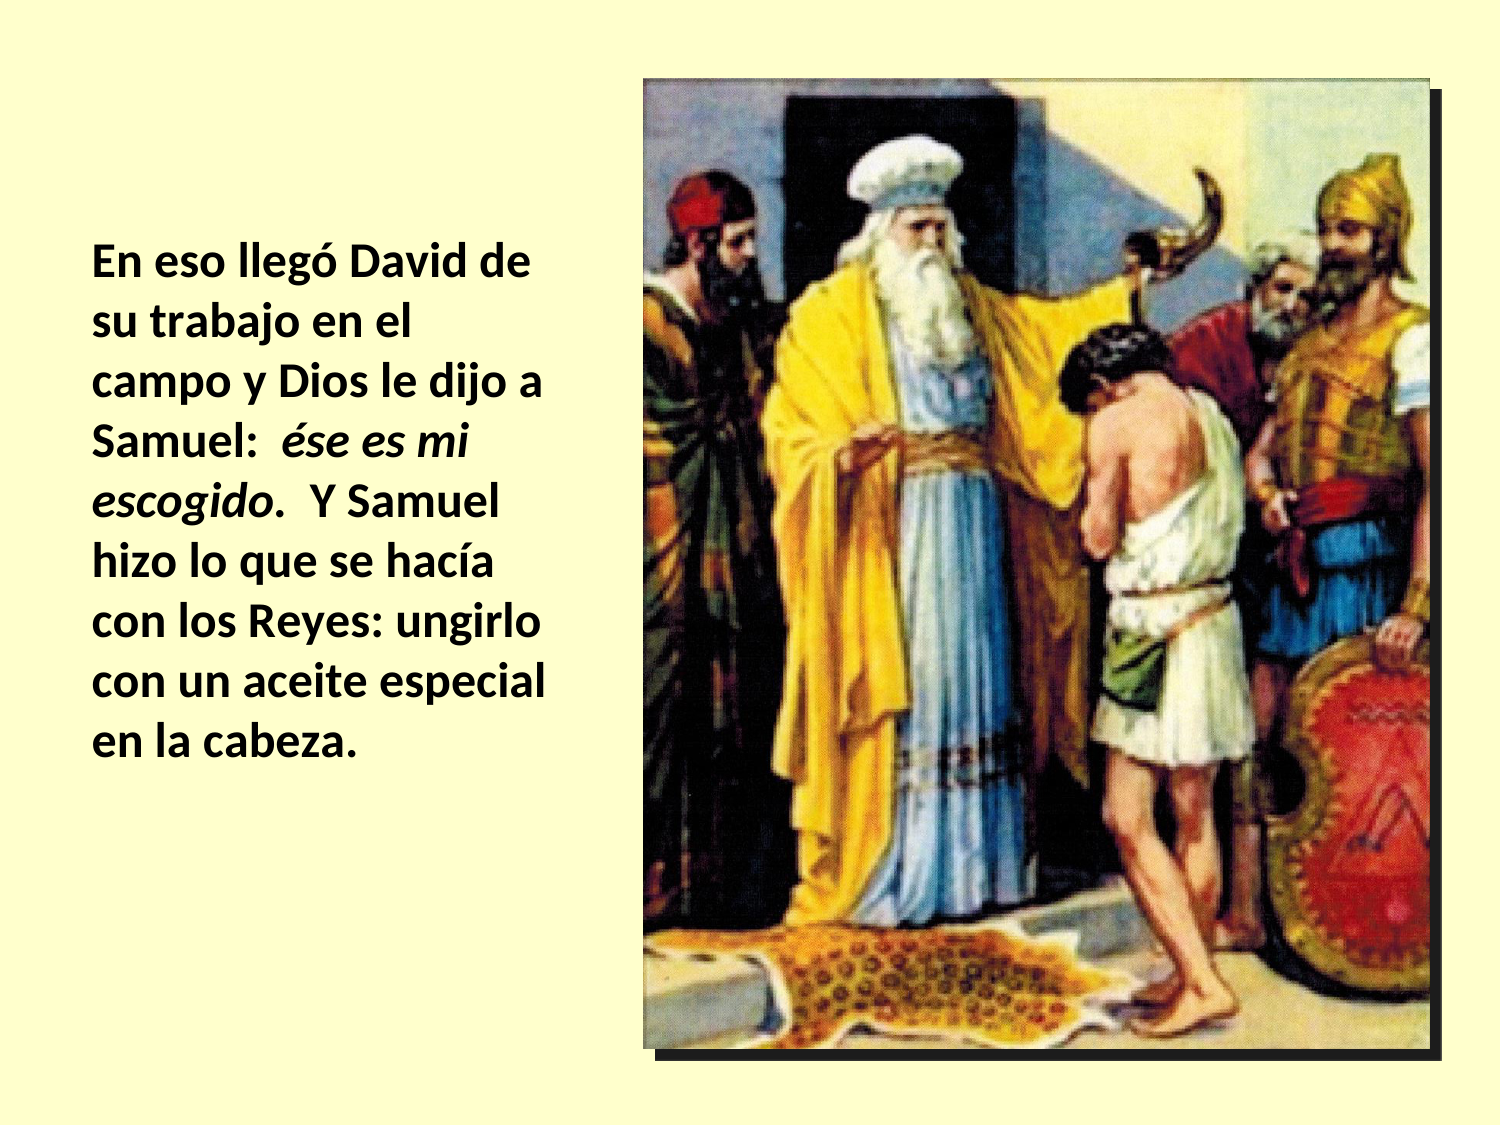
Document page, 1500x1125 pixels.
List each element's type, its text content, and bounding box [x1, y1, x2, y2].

text_box En eso llegó David de su trabajo en el campo y Dios le dijo a Samuel: ése es mi escogido. Y Samuel hizo lo que se hacía con los Reyes: ungirlo con un aceite especial en la cabeza. [76, 219, 573, 776]
picture [643, 78, 1430, 1049]
